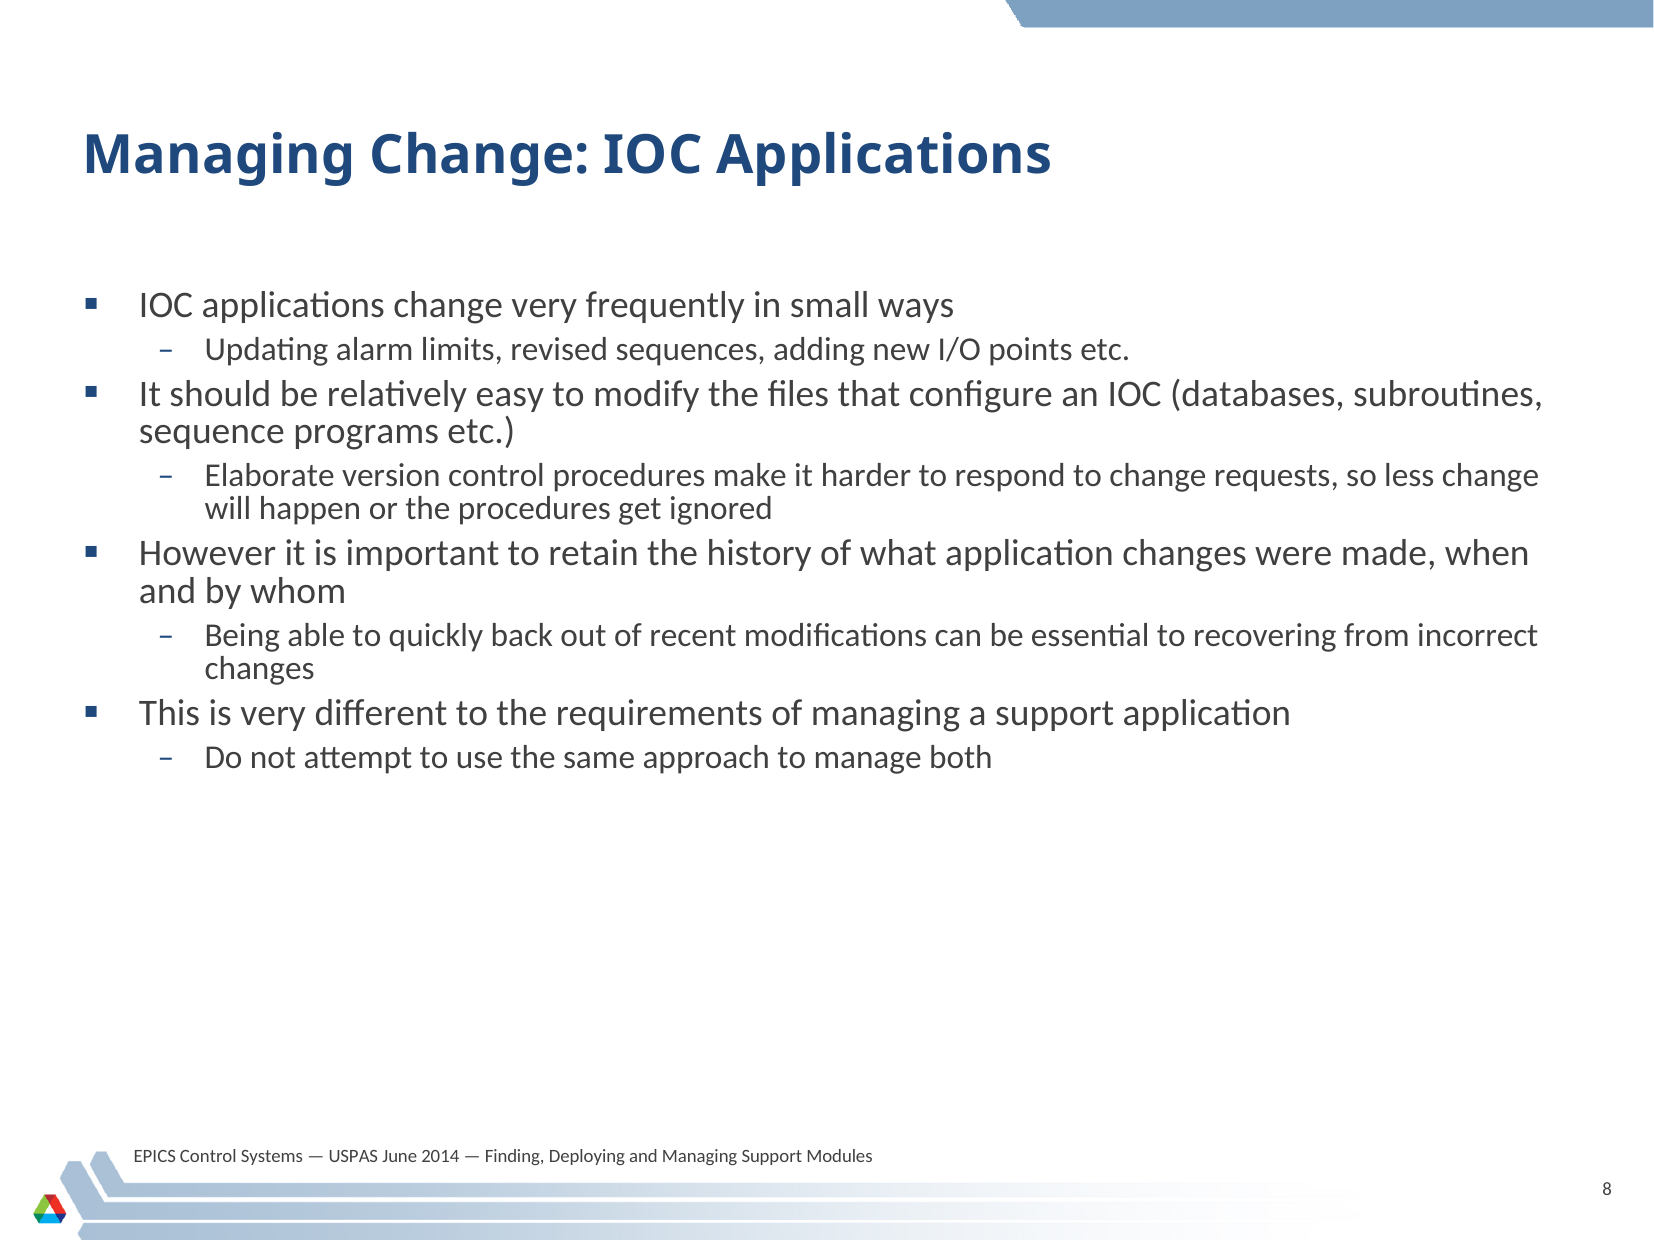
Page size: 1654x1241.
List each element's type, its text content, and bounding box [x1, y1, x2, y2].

picture [0, 0, 1654, 29]
title Managing Change: IOC Applications [82, 49, 1571, 257]
list IOC applications change very frequently in small ways Updating alarm limits, revised sequences, adding new I/O points etc. It should be relatively easy to modify the files that configure an IOC (databases, subroutines, sequence programs etc.) Elaborate version control procedures make it harder to respond to change requests, so less change will happen or the procedures get ignored However it is important to retain the history of what application changes were made, when and by whom Being able to quickly back out of recent modifications can be essential to recovering from incorrect changes This is very different to the requirements of managing a support application Do not attempt to use the same approach to manage both [82, 289, 1571, 870]
picture [0, 1143, 1654, 1240]
